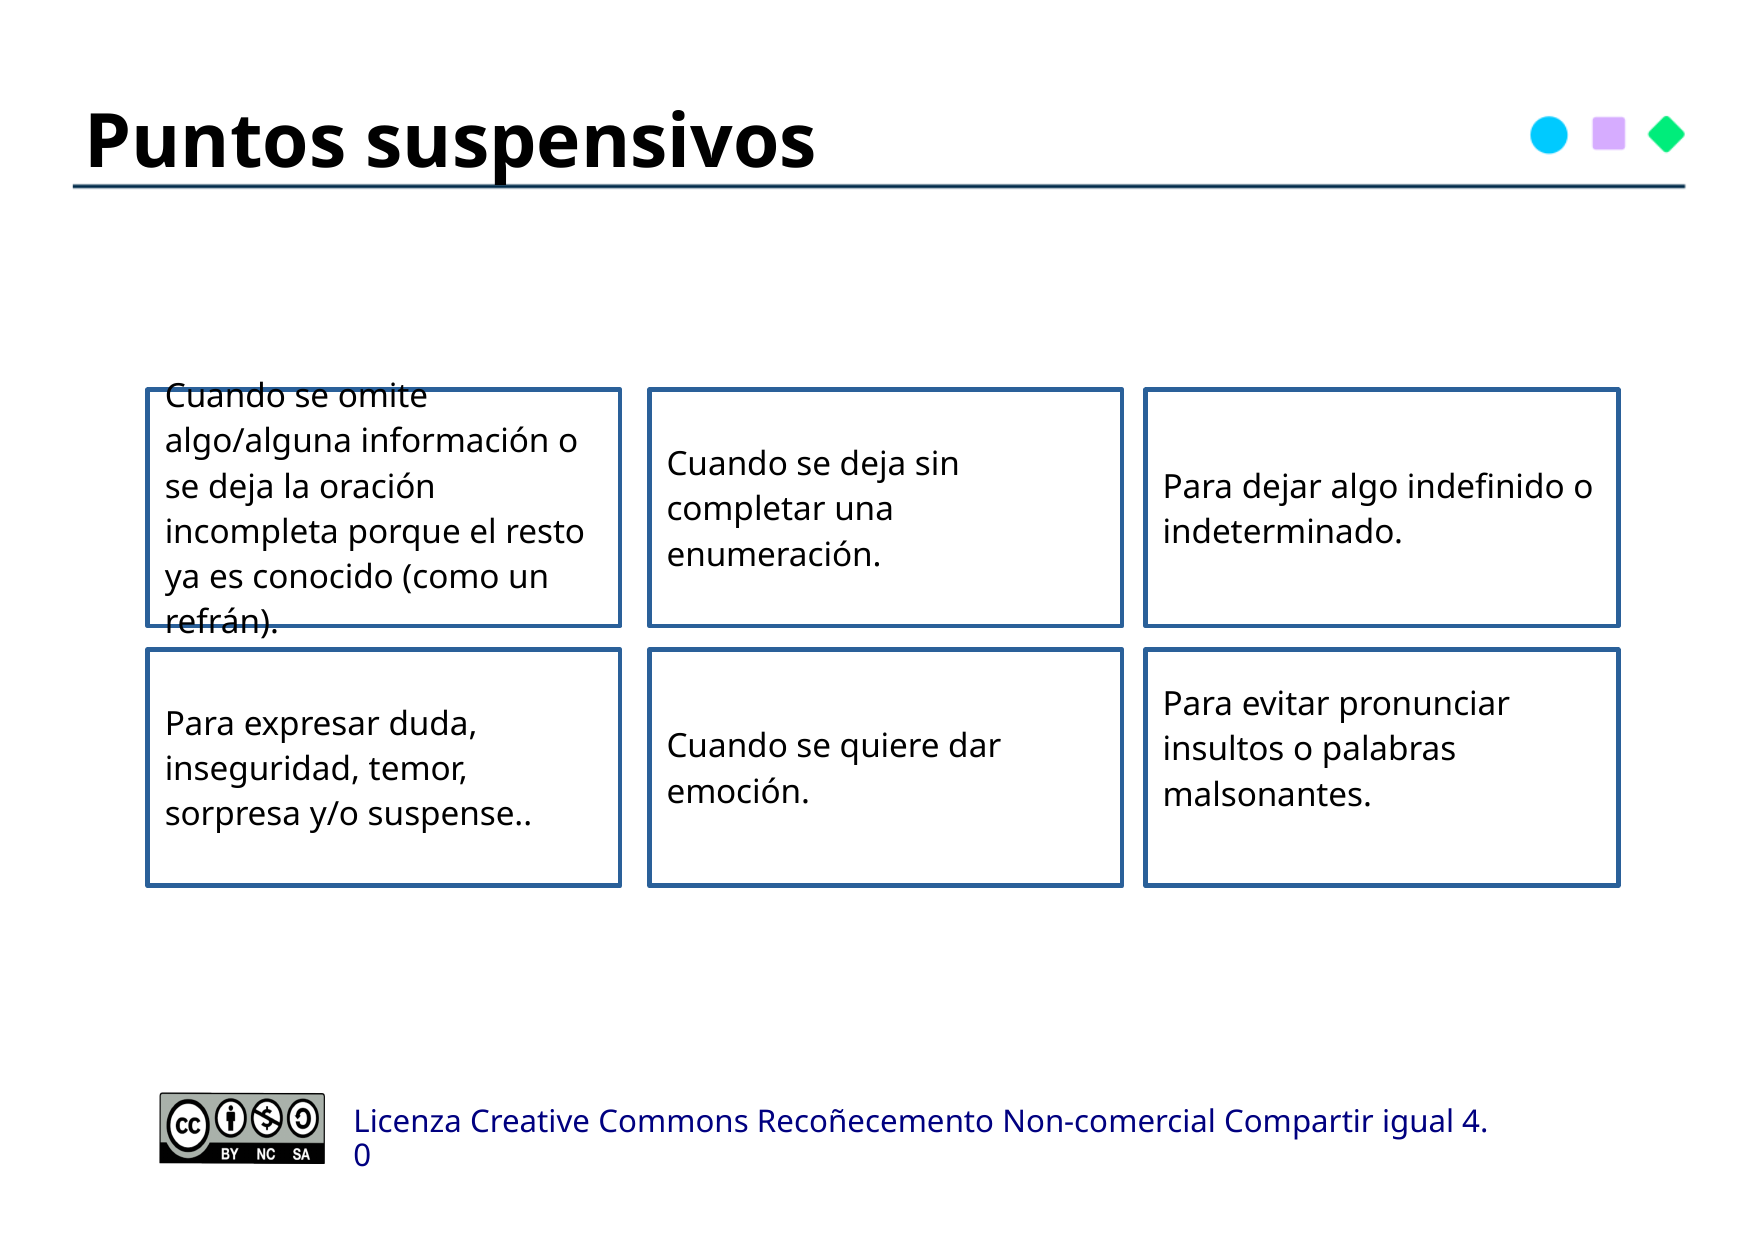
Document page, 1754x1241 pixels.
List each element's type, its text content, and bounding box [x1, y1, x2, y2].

title Puntos suspensivos [84, 64, 1601, 213]
text_box Licenza Creative Commons Recoñecemento Non-comercial Compartir igual 4.0 [338, 1072, 1506, 1170]
picture [59, 88, 84, 211]
text_box Cuando se quiere dar emoción. [649, 649, 1123, 886]
text_box Para dejar algo indefinido o indeterminado. [1145, 389, 1619, 626]
text_box Cuando se deja sin completar una enumeración. [649, 389, 1123, 626]
text_box Para expresar duda, inseguridad, temor, sorpresa y/o suspense.. [147, 649, 621, 886]
picture [1601, 88, 1695, 211]
text_box Cuando se omite algo/alguna información o se deja la oración incompleta porque el resto ya es conocido (como un refrán). [147, 389, 621, 626]
text_box Para evitar pronunciar insultos o palabras malsonantes. [1145, 649, 1619, 886]
picture [159, 1092, 325, 1164]
